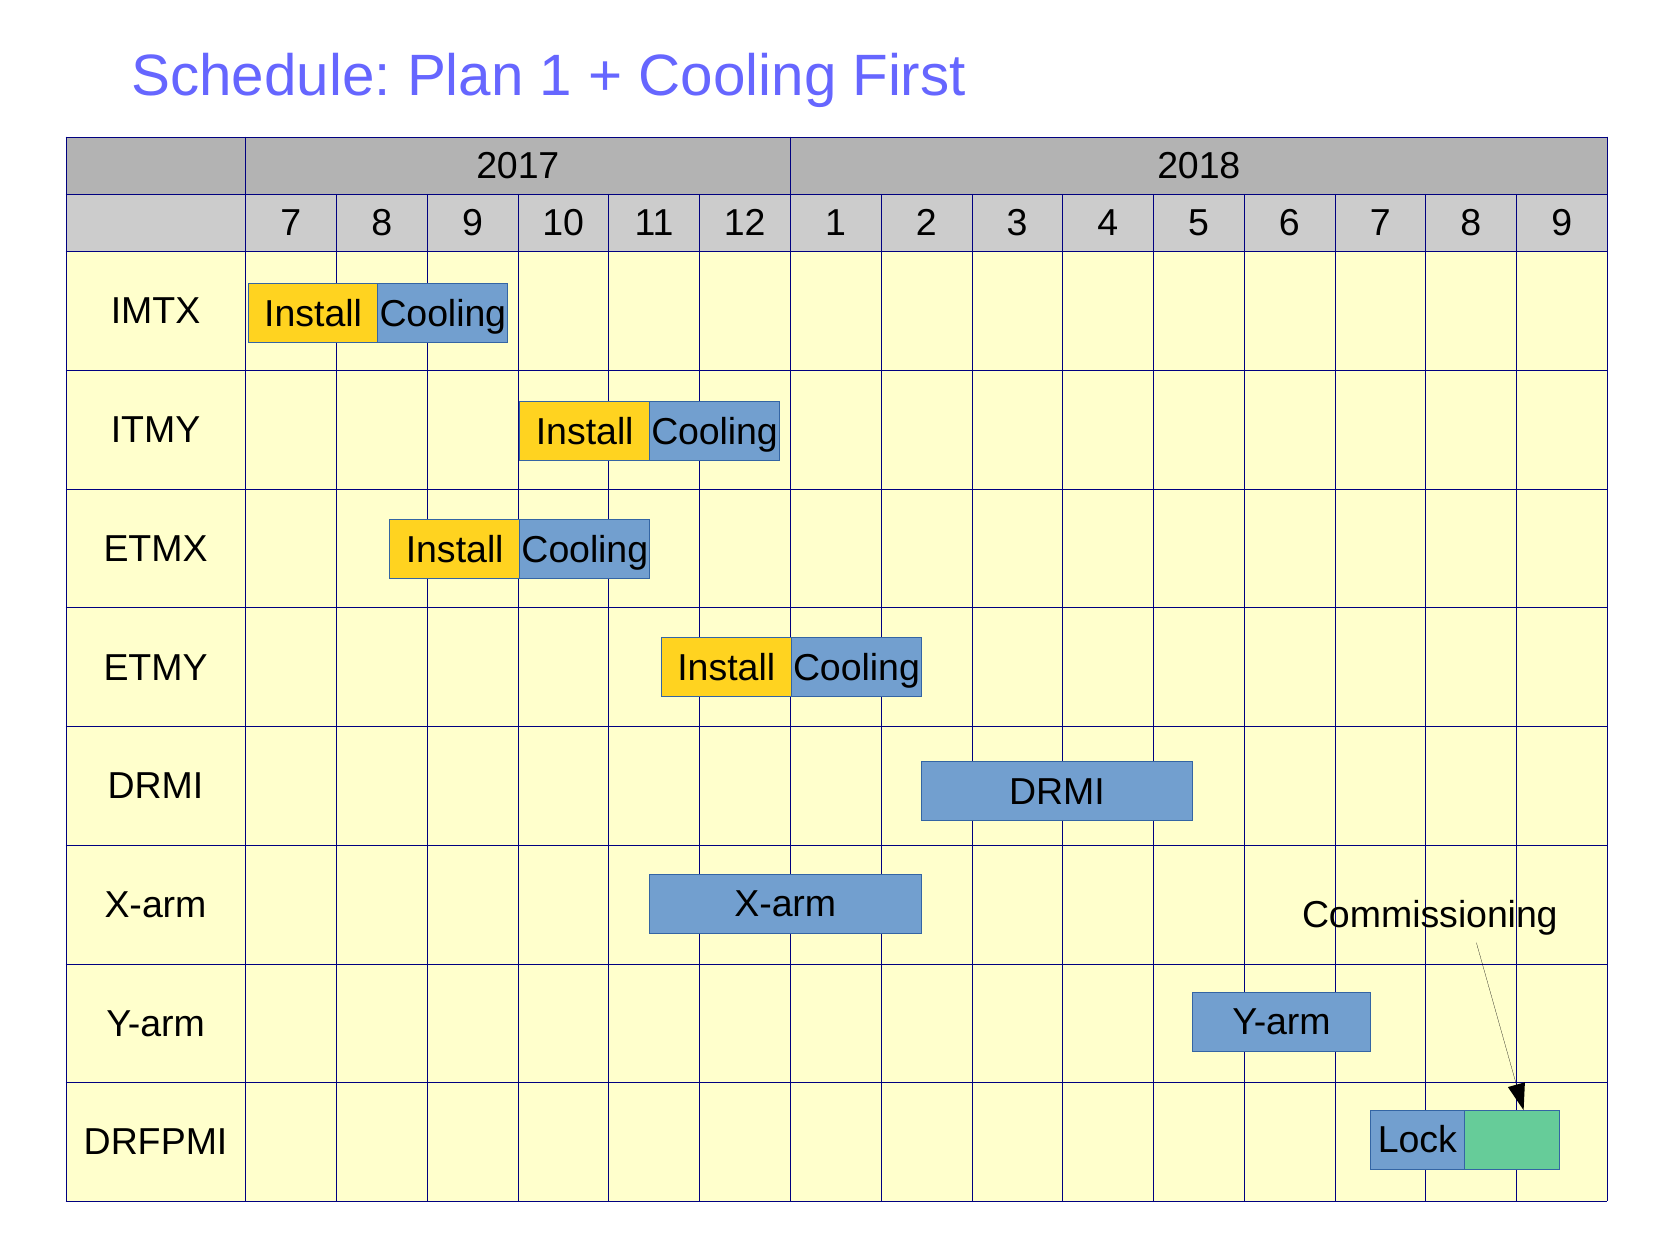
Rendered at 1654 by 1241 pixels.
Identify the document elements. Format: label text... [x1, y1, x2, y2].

text_box Schedule: Plan 1 + Cooling First [116, 35, 983, 116]
table_cell [1517, 608, 1607, 726]
table_cell [246, 371, 336, 489]
table_cell [1154, 490, 1244, 607]
table_cell DRMI [67, 727, 245, 845]
table_cell [700, 490, 790, 607]
table_cell 6 [1245, 195, 1335, 251]
table_cell [1336, 608, 1425, 726]
table_cell [609, 371, 699, 401]
table_cell [1336, 252, 1425, 370]
table_cell [1154, 252, 1244, 370]
table_cell [519, 608, 608, 726]
table_cell [973, 727, 1062, 761]
table_cell [973, 490, 1062, 607]
table_cell [791, 252, 881, 370]
table_header 2017 [246, 138, 790, 194]
table_cell [700, 697, 790, 726]
table_cell [1517, 490, 1607, 607]
table_cell [428, 490, 518, 519]
table_cell [609, 1083, 699, 1201]
table_cell [1517, 1083, 1607, 1201]
table_cell 12 [700, 195, 790, 251]
table_cell [519, 252, 608, 370]
table_cell [1336, 490, 1425, 607]
table_cell 5 [1154, 195, 1244, 251]
table_cell [1426, 490, 1516, 607]
table_cell X-arm [67, 846, 245, 964]
table_cell [428, 579, 518, 607]
table_cell [428, 608, 518, 726]
table_cell [700, 252, 790, 370]
table_cell ETMY [67, 608, 245, 726]
table_cell [1063, 371, 1153, 489]
table_cell [1063, 727, 1153, 761]
table_cell [1245, 1083, 1335, 1201]
table_cell 10 [519, 195, 608, 251]
table_cell [973, 608, 1062, 726]
text_box Commissioning [1287, 885, 1573, 943]
table_cell [1426, 1083, 1516, 1110]
table_cell 1 [791, 195, 881, 251]
table_cell [1336, 965, 1425, 1082]
text_box Cooling [519, 519, 650, 579]
table_cell [1517, 371, 1607, 489]
table_cell [609, 608, 699, 726]
text_box Install [661, 637, 791, 697]
table_cell [882, 727, 972, 845]
table_cell [337, 252, 427, 283]
table_cell [1426, 846, 1516, 885]
table_cell [428, 965, 518, 1082]
table_cell [519, 727, 608, 845]
table_cell 4 [1063, 195, 1153, 251]
table_cell 7 [246, 195, 336, 251]
table_cell [519, 461, 608, 489]
text_box Install [519, 401, 649, 461]
text_box Cooling [649, 401, 780, 461]
table_cell [428, 371, 518, 489]
table_cell [700, 934, 790, 964]
table_cell ITMY [67, 371, 245, 489]
table_cell [1426, 608, 1516, 726]
table_cell [609, 846, 699, 964]
table_cell [1063, 490, 1153, 607]
table_cell [1154, 1083, 1244, 1201]
table_cell [1426, 727, 1516, 845]
text_box Install [389, 519, 519, 579]
table_cell [1426, 943, 1482, 964]
table_cell [337, 846, 427, 964]
table_cell [337, 343, 427, 370]
table_cell [1517, 846, 1607, 964]
table_cell 8 [337, 195, 427, 251]
table_cell [246, 846, 336, 964]
table_cell [1245, 490, 1335, 607]
table_cell [1517, 1102, 1522, 1110]
text_box Lock [1370, 1110, 1464, 1170]
table_cell [428, 1083, 518, 1201]
table_cell [791, 608, 881, 637]
table_cell [246, 252, 336, 370]
table_cell [519, 1083, 608, 1201]
table_cell [882, 490, 972, 607]
table_cell [791, 490, 881, 607]
table_header 2018 [791, 138, 1607, 194]
text_box Cooling [377, 283, 508, 343]
table_cell 7 [1336, 195, 1425, 251]
table_cell [700, 608, 790, 637]
table_cell [246, 608, 336, 726]
table_cell [973, 252, 1062, 370]
table_cell [1426, 1170, 1516, 1201]
table_cell [882, 1083, 972, 1201]
table_cell [1426, 371, 1516, 489]
table_cell 11 [609, 195, 699, 251]
table_cell [519, 490, 608, 519]
table_cell [1477, 943, 1516, 964]
table_cell [973, 965, 1062, 1082]
table_cell [1063, 608, 1153, 726]
table_cell [700, 727, 790, 845]
table_cell [519, 846, 608, 964]
table_cell [1154, 965, 1244, 1082]
table_cell [1154, 727, 1244, 845]
table_cell [1063, 965, 1153, 1082]
table_cell [246, 727, 336, 845]
table_cell DRFPMI [67, 1083, 245, 1201]
table_cell [519, 371, 608, 401]
table_cell [882, 608, 972, 726]
table_cell [609, 727, 699, 845]
table_cell 8 [1426, 195, 1516, 251]
text_box Y-arm [1192, 992, 1371, 1052]
table_cell [882, 846, 972, 964]
table_cell [1154, 846, 1244, 964]
table_cell 2 [882, 195, 972, 251]
table_cell [1245, 252, 1335, 370]
table_cell [700, 1083, 790, 1201]
table_cell [791, 965, 881, 1082]
table_cell [1336, 1083, 1425, 1201]
table_cell [973, 821, 1062, 845]
table_cell [1517, 252, 1607, 370]
table_cell [1245, 846, 1335, 964]
table_cell [882, 965, 972, 1082]
table_cell [609, 252, 699, 370]
table_cell [791, 934, 881, 964]
text_box [1464, 1110, 1560, 1170]
table_cell [700, 965, 790, 1082]
table_cell 9 [1517, 195, 1607, 251]
table_cell [791, 697, 881, 726]
table_cell [1063, 1083, 1153, 1201]
table_cell [337, 608, 427, 726]
table_cell [1245, 371, 1335, 489]
table_cell [428, 727, 518, 845]
table_cell Y-arm [67, 965, 245, 1082]
table_cell [791, 727, 881, 845]
table_cell [1245, 608, 1335, 726]
table_cell [1336, 846, 1425, 885]
table_header [67, 138, 245, 194]
text_box Cooling [791, 637, 922, 697]
table_cell [428, 252, 518, 370]
table_cell [1336, 727, 1425, 845]
table_cell [609, 965, 699, 1082]
table_cell [337, 1083, 427, 1201]
table_cell [1245, 965, 1335, 992]
table_cell [1154, 371, 1244, 489]
table_cell [791, 846, 881, 874]
table_cell [609, 461, 699, 489]
table_cell [337, 371, 427, 489]
table_cell [1063, 821, 1153, 845]
table_cell [1063, 846, 1153, 964]
table_cell [246, 965, 336, 1082]
table_cell [67, 195, 245, 251]
table_cell [1484, 965, 1516, 1079]
table_cell [1426, 252, 1516, 370]
table_cell [791, 1083, 881, 1201]
table_cell [882, 252, 972, 370]
table_cell [519, 579, 608, 607]
table_cell [1336, 371, 1425, 489]
table_cell 9 [428, 195, 518, 251]
table_cell 3 [973, 195, 1062, 251]
table_cell [246, 490, 336, 607]
table_cell [337, 490, 427, 607]
table_cell [337, 965, 427, 1082]
table_cell [246, 1083, 336, 1201]
table_cell [1336, 943, 1425, 964]
table_cell [1517, 727, 1607, 845]
table_cell [791, 371, 881, 489]
table_cell IMTX [67, 252, 245, 370]
table_cell [973, 371, 1062, 489]
text_box Install [248, 283, 377, 343]
table_cell [973, 846, 1062, 964]
table_cell ETMX [67, 490, 245, 607]
table_cell [1517, 965, 1607, 1082]
table_cell [700, 371, 790, 489]
table_cell [700, 846, 790, 874]
table_cell [1154, 608, 1244, 726]
table_cell [519, 965, 608, 1082]
table_cell [609, 490, 699, 607]
table_cell [428, 846, 518, 964]
table_cell [1245, 1052, 1335, 1082]
text_box X-arm [649, 874, 922, 934]
table_cell [973, 1083, 1062, 1201]
table_cell [337, 727, 427, 845]
table_cell [1245, 727, 1335, 845]
table_cell [1426, 965, 1515, 1082]
table_cell [882, 371, 972, 489]
text_box DRMI [921, 761, 1193, 821]
table_cell [1063, 252, 1153, 370]
